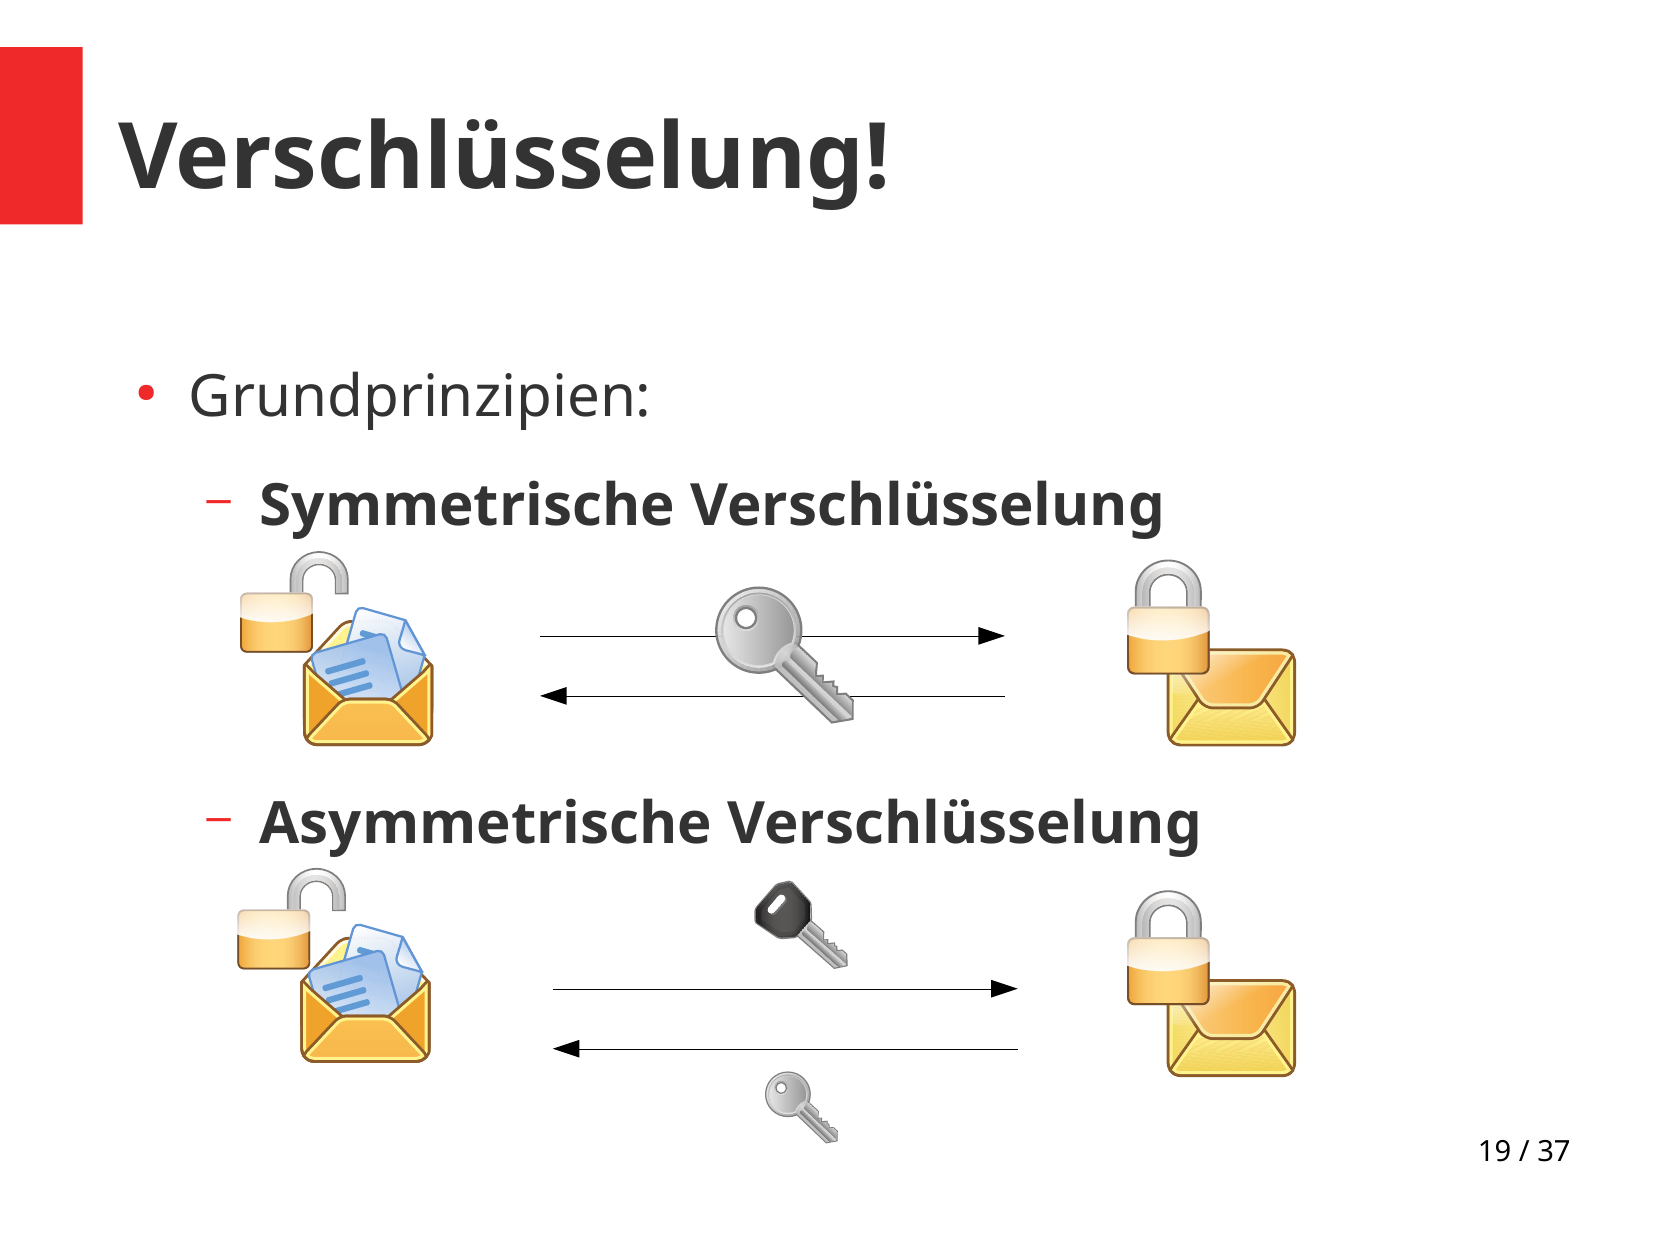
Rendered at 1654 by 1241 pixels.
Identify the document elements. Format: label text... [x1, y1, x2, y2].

picture [224, 871, 450, 1081]
list Grundprinzipien: Symmetrische Verschlüsselung [118, 354, 1536, 541]
title Verschlüsselung! [118, 49, 1571, 257]
picture [226, 545, 452, 764]
picture [1104, 554, 1315, 780]
picture [759, 1065, 843, 1149]
picture [705, 575, 863, 734]
list Asymmetrische Verschlüsselung [118, 781, 1536, 871]
picture [1104, 885, 1315, 1111]
picture [752, 876, 850, 974]
